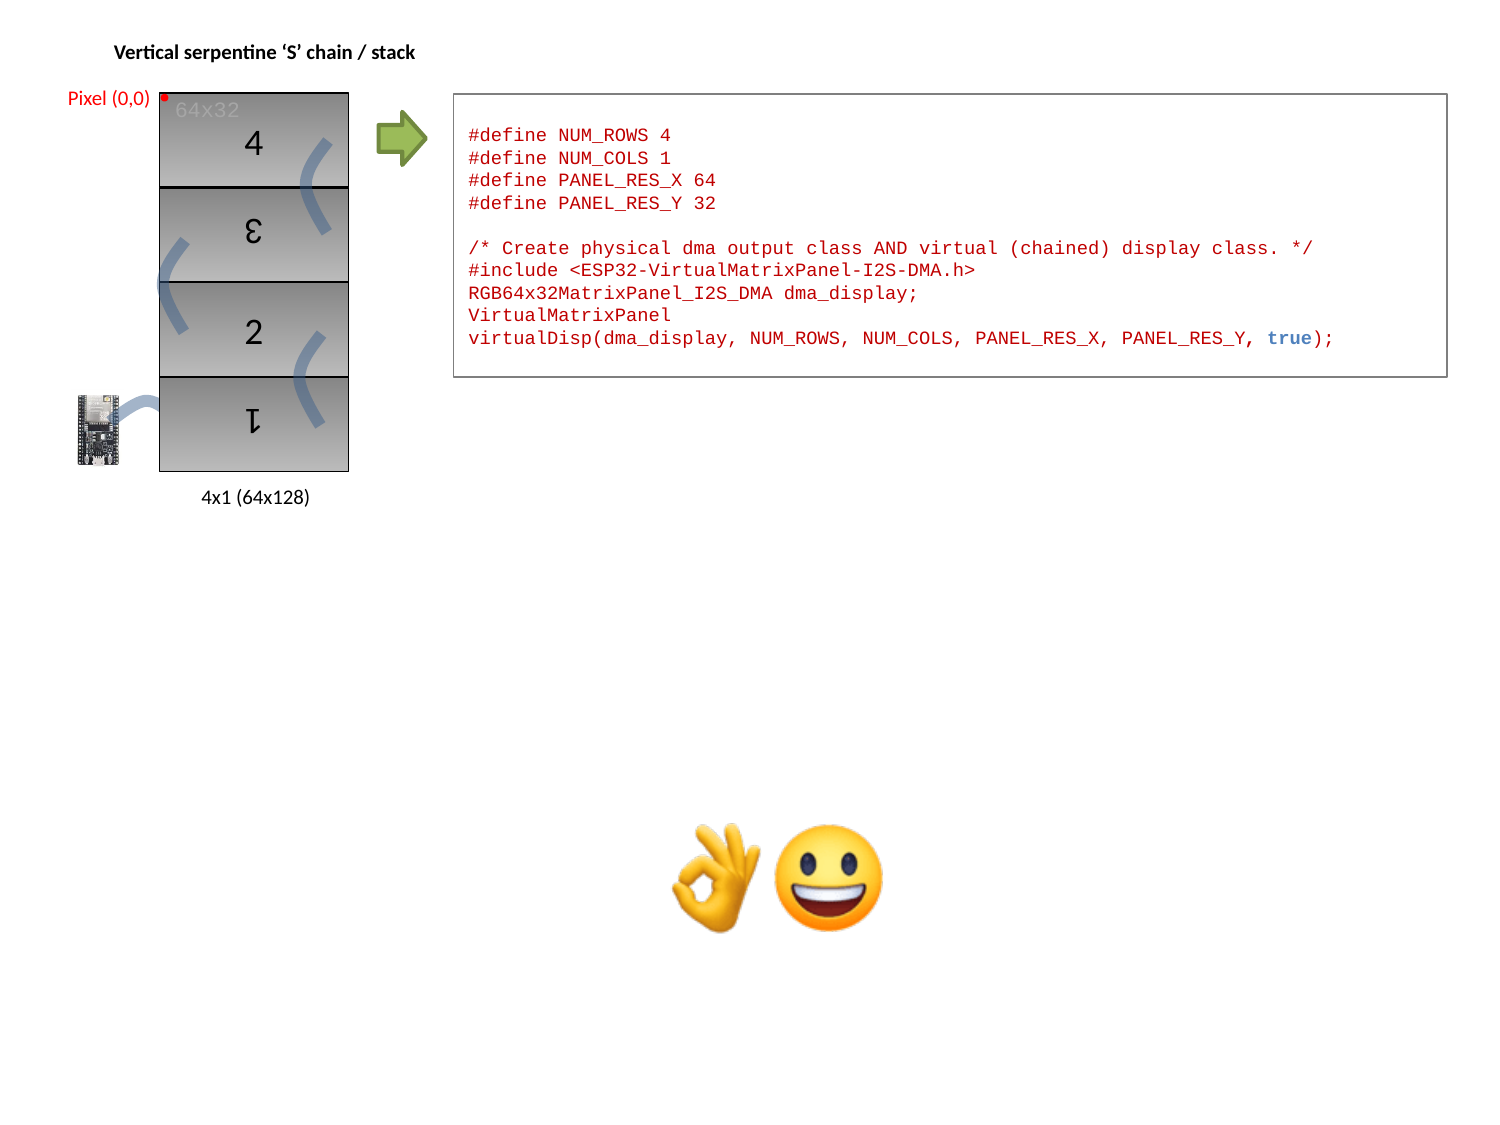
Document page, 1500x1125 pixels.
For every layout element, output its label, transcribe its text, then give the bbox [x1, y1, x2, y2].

text_box 2 [159, 282, 348, 377]
text_box 3 [159, 188, 348, 282]
text_box 4 [159, 93, 348, 187]
text_box 64x32 [159, 88, 256, 131]
text_box #define NUM_ROWS 4 #define NUM_COLS 1 #define PANEL_RES_X 64 #define PANEL_RES_Y 32 /* Create physical dma output class AND virtual (chained) display class. */ #include <ESP32-VirtualMatrixPanel-I2S-DMA.h> RGB64x32MatrixPanel_I2S_DMA dma_display; VirtualMatrixPanel virtualDisp(dma_display, NUM_ROWS, NUM_COLS, PANEL_RES_X, PANEL_RES_Y, true); [453, 94, 1447, 377]
text_box [160, 93, 169, 102]
text_box 4x1 (64x128) [185, 476, 327, 517]
text_box [378, 111, 426, 165]
text_box 1 [159, 377, 348, 472]
text_box Pixel (0,0) [52, 76, 168, 118]
picture [71, 389, 124, 472]
picture [660, 822, 886, 935]
text_box Vertical serpentine ‘S’ chain / stack [98, 30, 436, 72]
